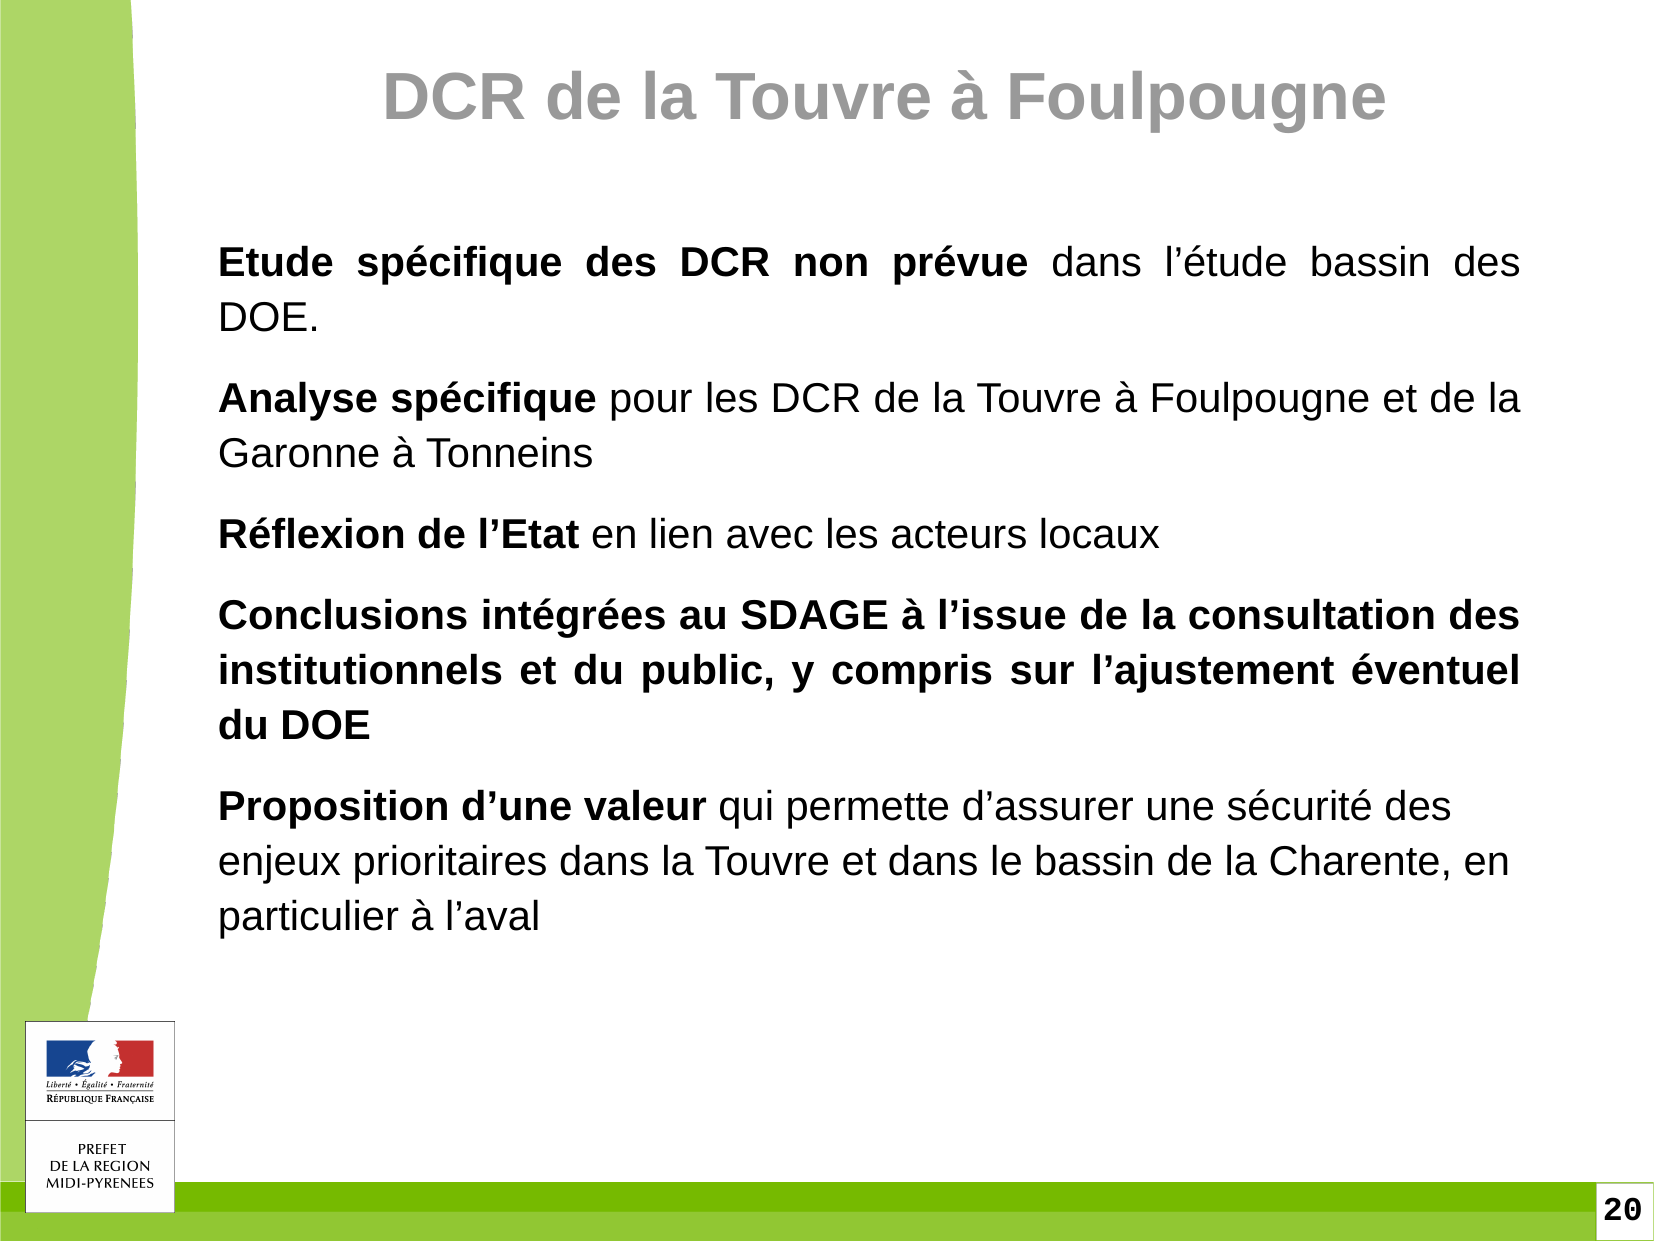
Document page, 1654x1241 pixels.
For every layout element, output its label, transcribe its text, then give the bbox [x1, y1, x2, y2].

title DCR de la Touvre à Foulpougne [178, 0, 1592, 193]
text_box Etude spécifique des DCR non prévue dans l’étude bassin des DOE. Analyse spécifique pour les DCR de la Touvre à Foulpougne et de la Garonne à Tonneins Réflexion de l’Etat en lien avec les acteurs locaux Conclusions intégrées au SDAGE à l’issue de la consultation des institutionnels et du public, y compris sur l’ajustement éventuel du DOE Proposition d’une valeur qui permette d’assurer une sécurité des enjeux prioritaires dans la Touvre et dans le bassin de la Charente, en particulier à l’aval [203, 222, 1536, 947]
picture [0, 0, 1654, 1241]
